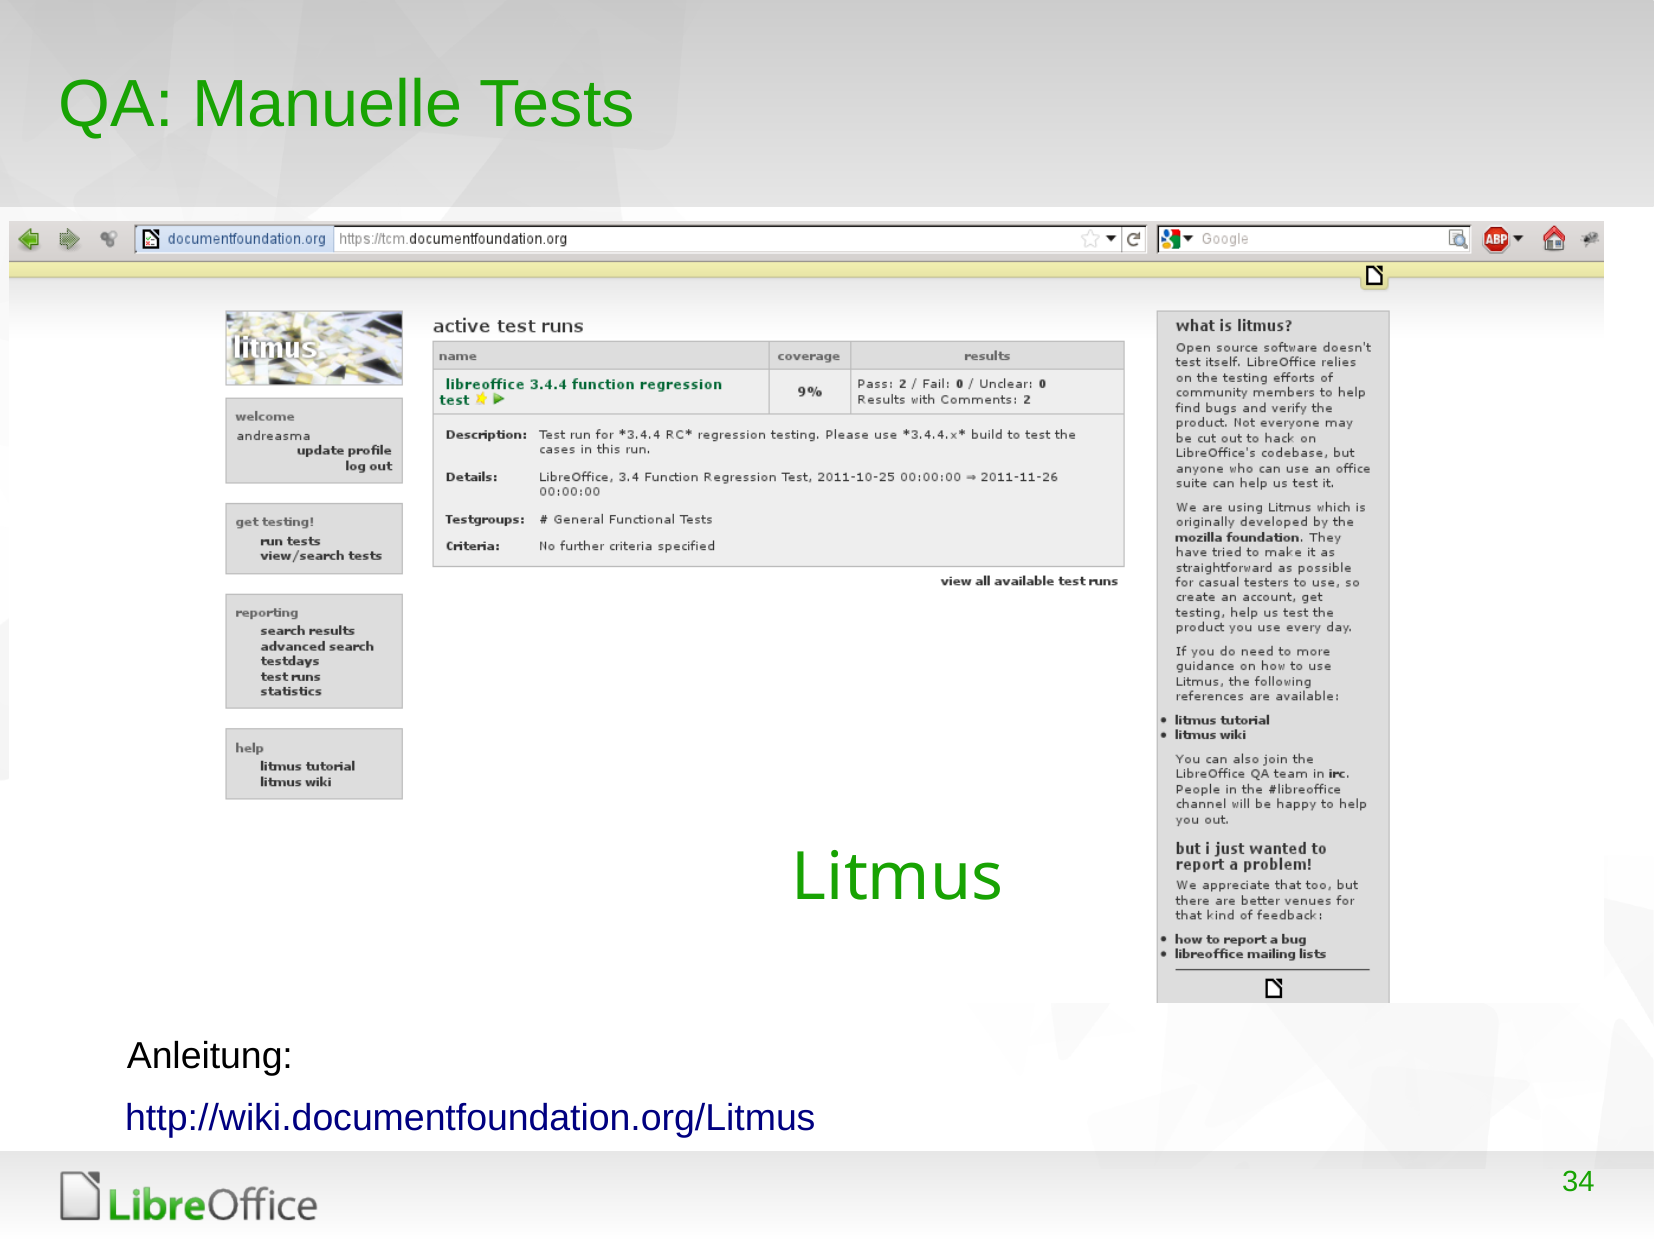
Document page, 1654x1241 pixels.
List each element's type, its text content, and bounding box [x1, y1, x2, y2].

title QA: Manuelle Tests [59, 29, 1595, 178]
text_box Litmus [777, 820, 1004, 911]
text_box http://wiki.documentfoundation.org/Litmus [110, 1088, 831, 1146]
picture [41, 1152, 337, 1240]
text_box Anleitung: [112, 1027, 309, 1085]
picture [0, 0, 1654, 1169]
